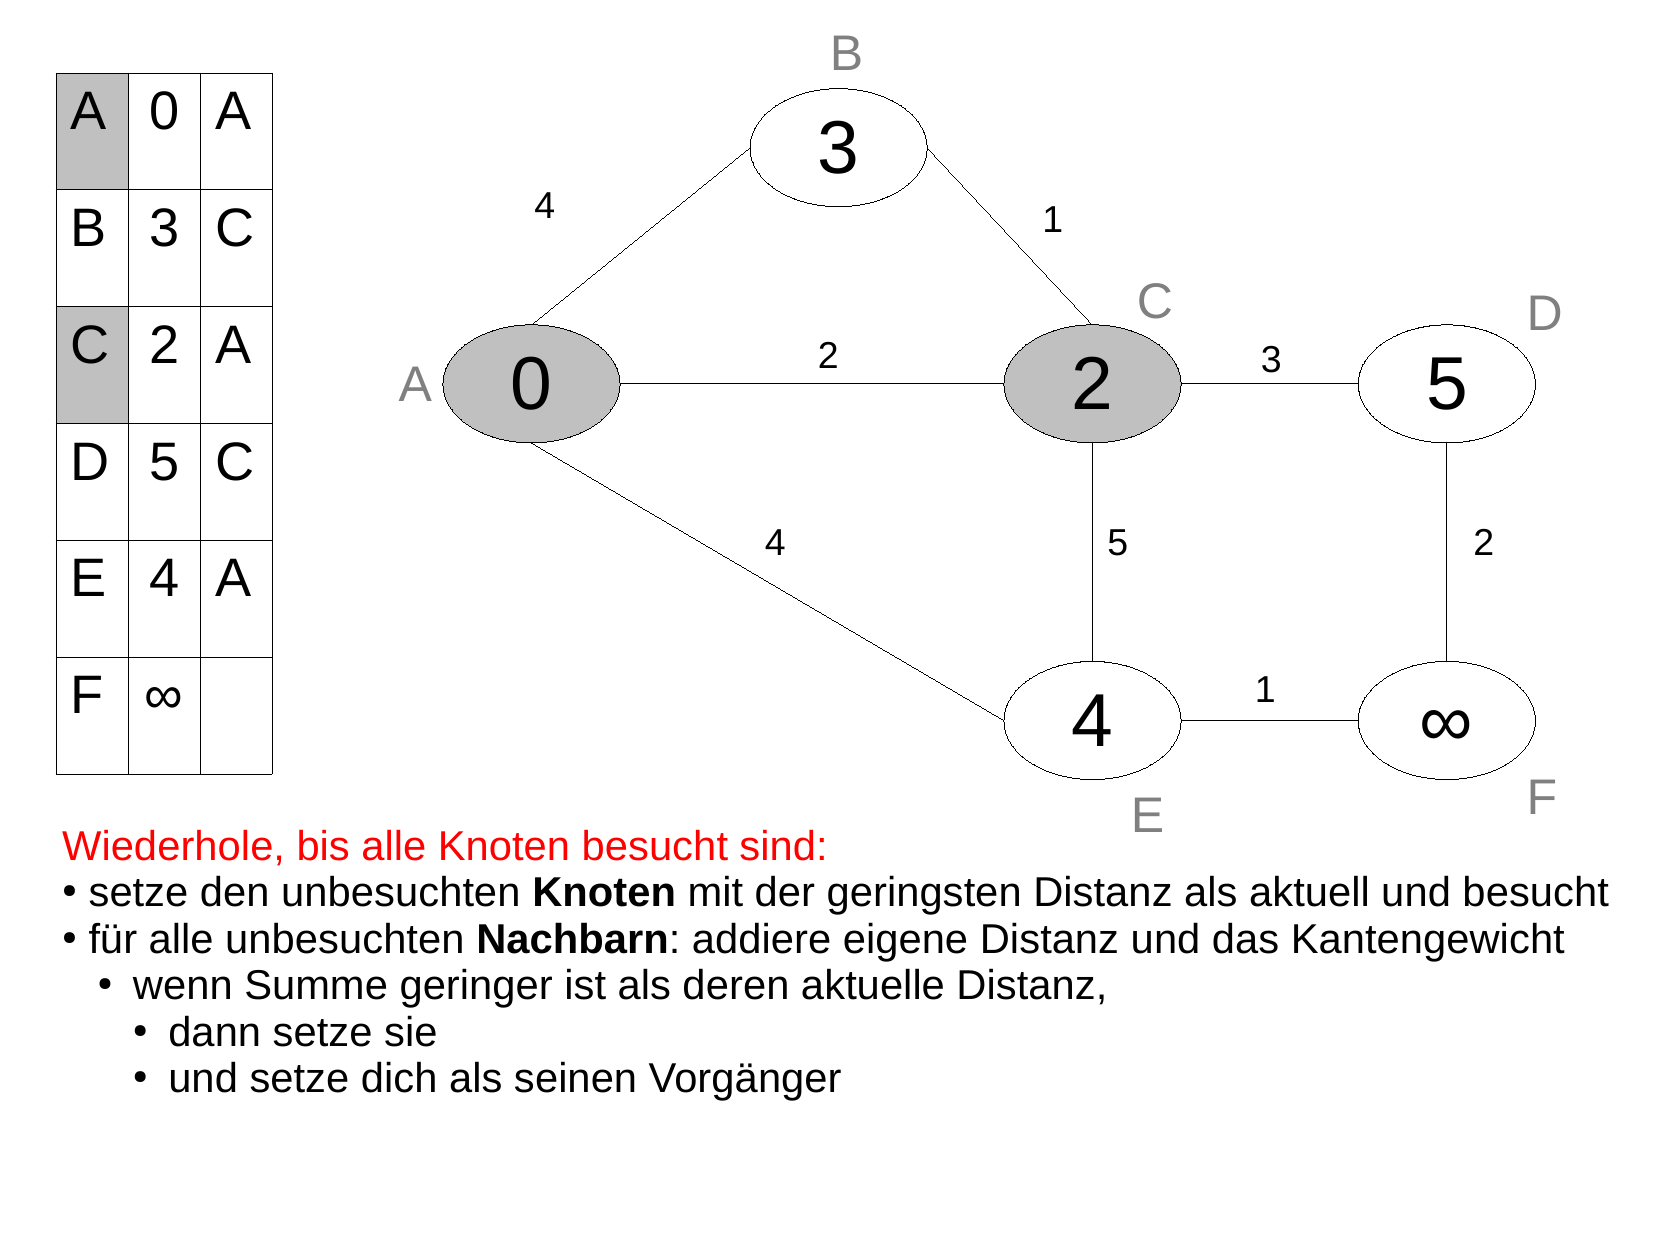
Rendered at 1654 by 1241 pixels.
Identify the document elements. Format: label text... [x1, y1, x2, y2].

table_cell 3 [129, 190, 200, 306]
text_box F [1511, 761, 1601, 815]
text_box 1 [1027, 191, 1087, 249]
text_box D [1511, 277, 1601, 367]
text_box 2 [1003, 324, 1182, 443]
text_box 4 [519, 177, 579, 235]
table_cell B [57, 190, 128, 306]
table_cell 5 [129, 424, 200, 540]
table_header 0 [129, 74, 200, 189]
text_box B [814, 17, 904, 89]
text_box 3 [1246, 330, 1306, 390]
text_box A [383, 348, 473, 426]
table_cell 4 [129, 541, 200, 657]
table_cell A [201, 307, 272, 423]
table_cell F [57, 658, 128, 774]
text_box 3 [750, 89, 928, 207]
text_box 1 [1240, 661, 1300, 725]
text_box 5 [1092, 513, 1152, 573]
table_cell C [201, 424, 272, 540]
text_box ∞ [1358, 661, 1536, 780]
table_cell D [57, 424, 128, 540]
text_box E [1116, 779, 1176, 815]
table_header A [57, 74, 128, 189]
table_cell 2 [129, 307, 200, 423]
text_box [442, 944, 473, 1016]
table_header A [201, 74, 272, 189]
table_cell C [57, 307, 128, 423]
text_box 4 [1003, 661, 1182, 780]
table_cell [201, 658, 272, 774]
text_box Wiederhole, bis alle Knoten besucht sind: setze den unbesuchten Knoten mit der geringsten Distanz als aktuell und besucht für alle unbesuchten Nachbarn: addiere eigene Distanz und das Kantengewicht wenn Summe geringer ist als deren aktuelle Distanz, dann setze sie und setze dich als seinen Vorgänger [47, 815, 1654, 1113]
text_box 5 [1358, 324, 1536, 443]
text_box 2 [803, 326, 863, 384]
table_cell E [57, 541, 128, 657]
text_box 4 [750, 513, 810, 571]
table_cell C [201, 190, 272, 306]
table_cell ∞ [129, 658, 200, 774]
text_box C [1122, 265, 1211, 361]
text_box 0 [461, 324, 621, 443]
text_box 2 [1458, 513, 1518, 585]
table_cell A [201, 541, 272, 657]
